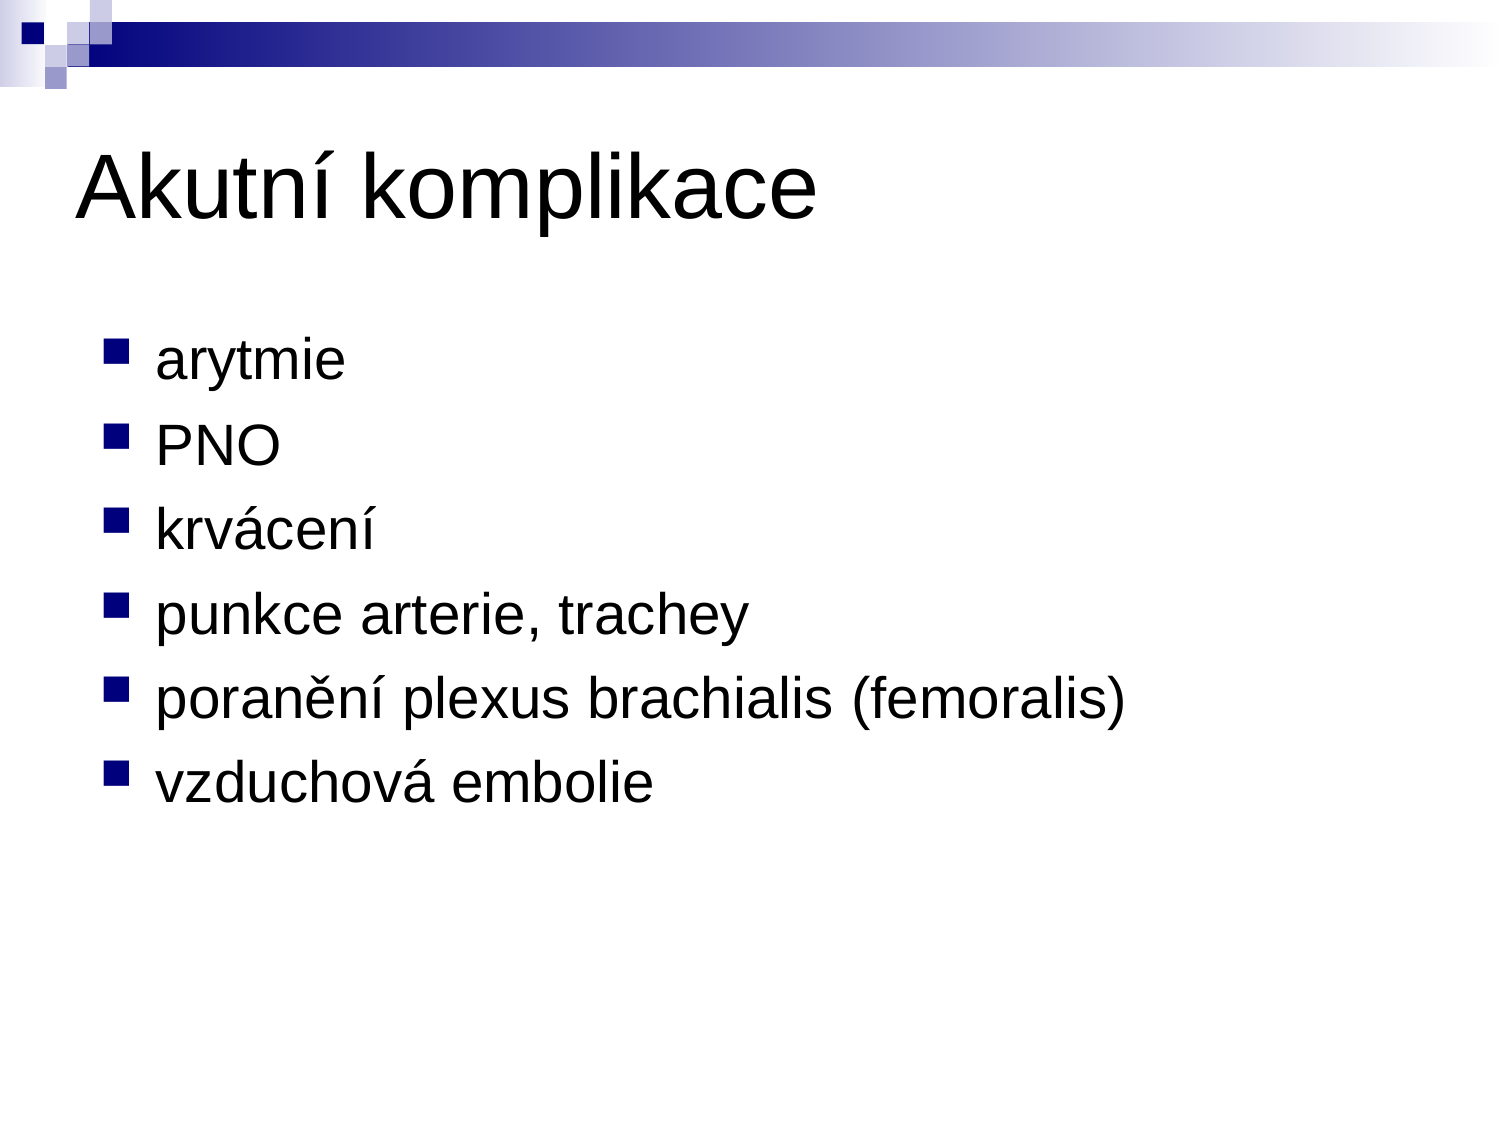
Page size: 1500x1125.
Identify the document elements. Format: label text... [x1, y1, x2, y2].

title Akutní komplikace [75, 75, 1426, 301]
list arytmie PNO krvácení punkce arterie, trachey poranění plexus brachialis (femoralis) vzduchová embolie [100, 326, 1463, 1058]
